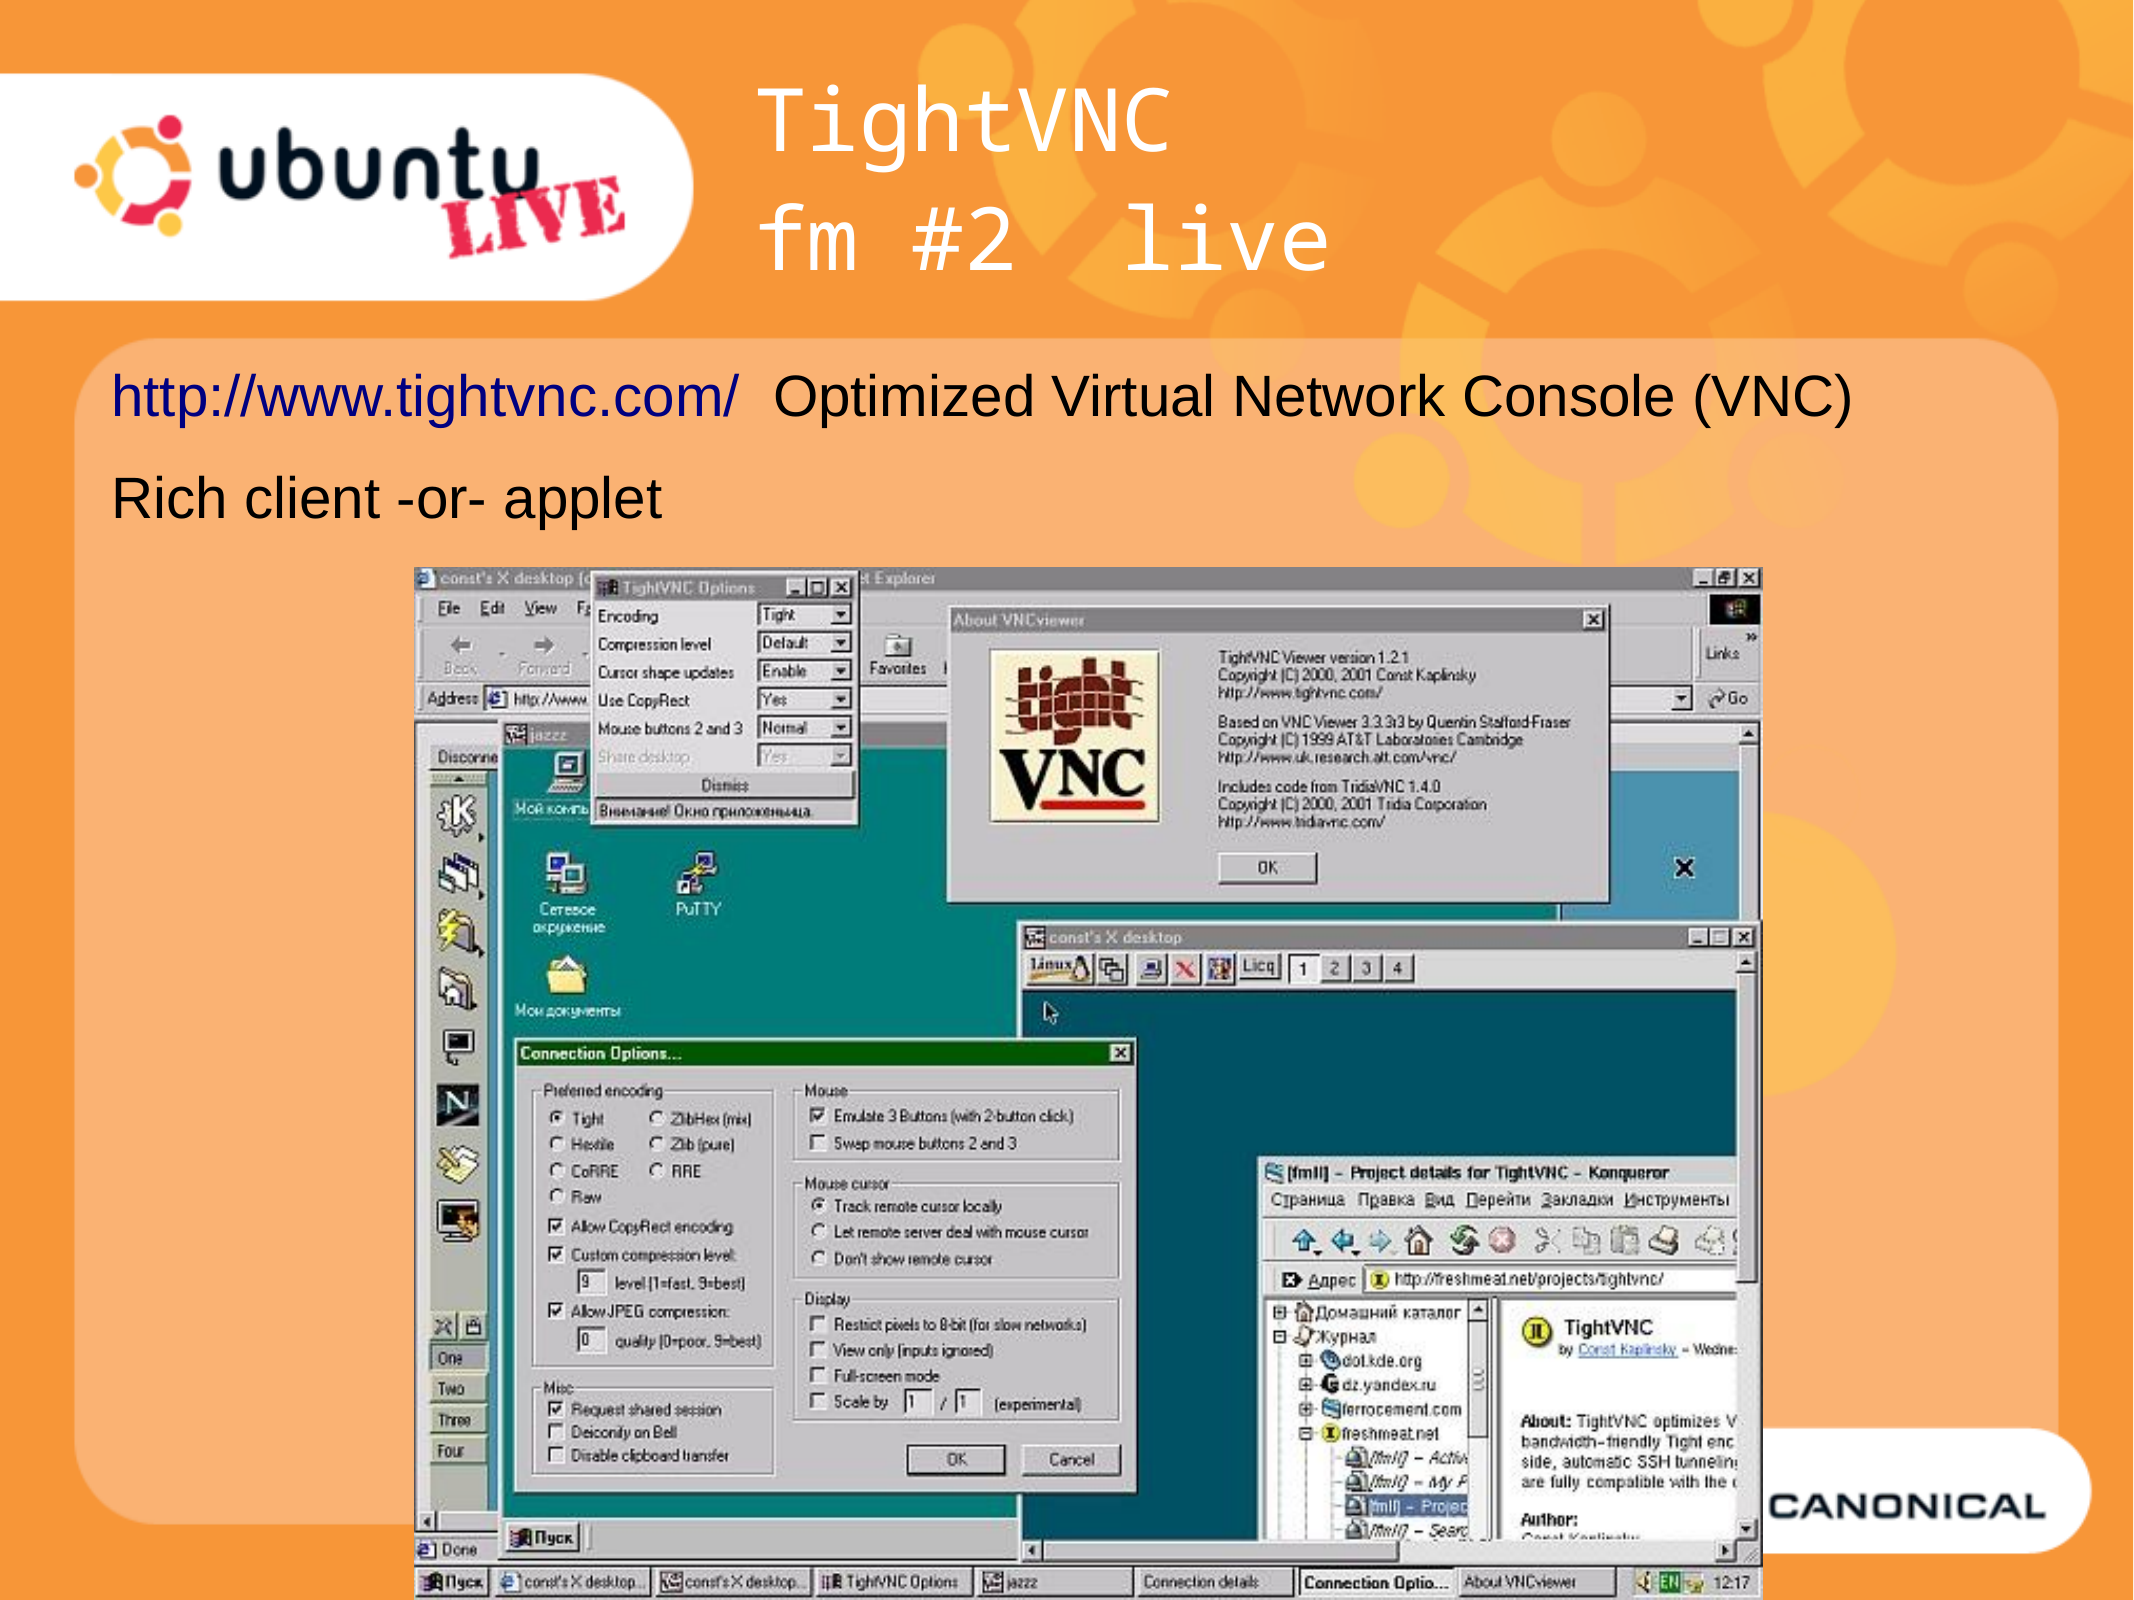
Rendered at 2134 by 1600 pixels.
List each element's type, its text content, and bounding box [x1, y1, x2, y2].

title TightVNC fm #2 live [750, 53, 2134, 301]
picture [0, 0, 2134, 1600]
list http://www.tightvnc.com/ Optimized Virtual Network Console (VNC) Rich client -or- applet [66, 375, 2026, 1388]
